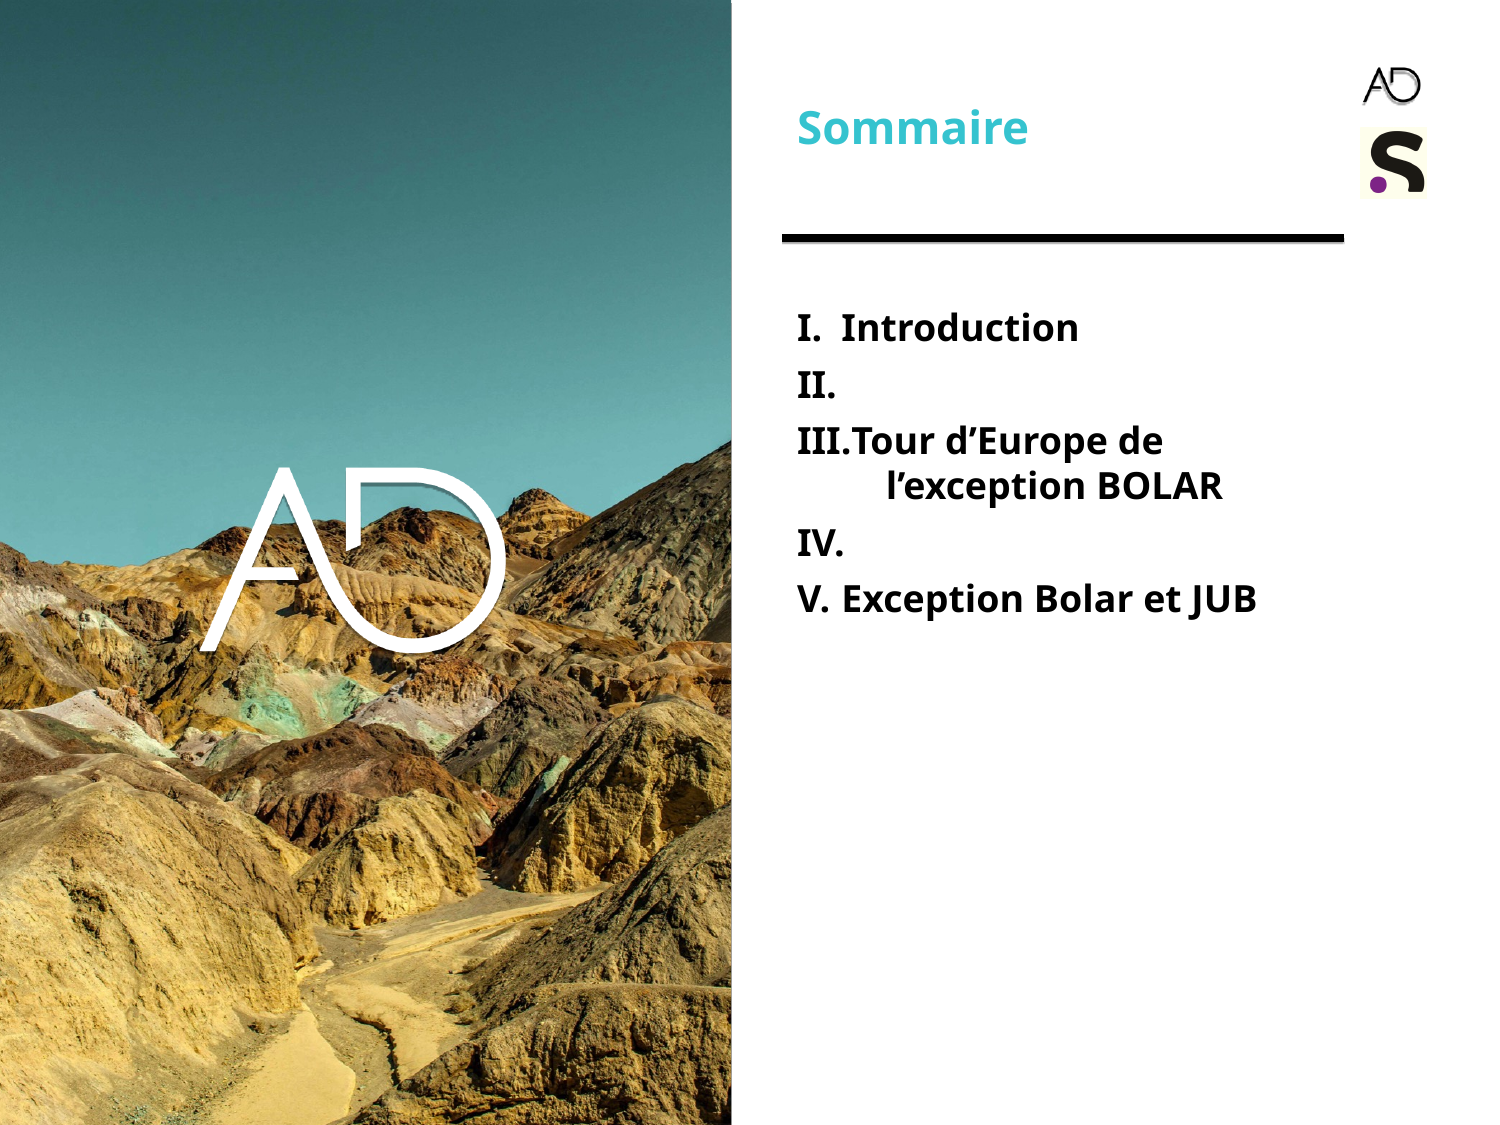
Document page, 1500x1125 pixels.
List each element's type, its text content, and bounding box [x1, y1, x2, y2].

title Sommaire [782, 91, 1342, 236]
list Introduction Tour d’Europe de l’exception BOLAR Exception Bolar et JUB [782, 296, 1342, 1037]
